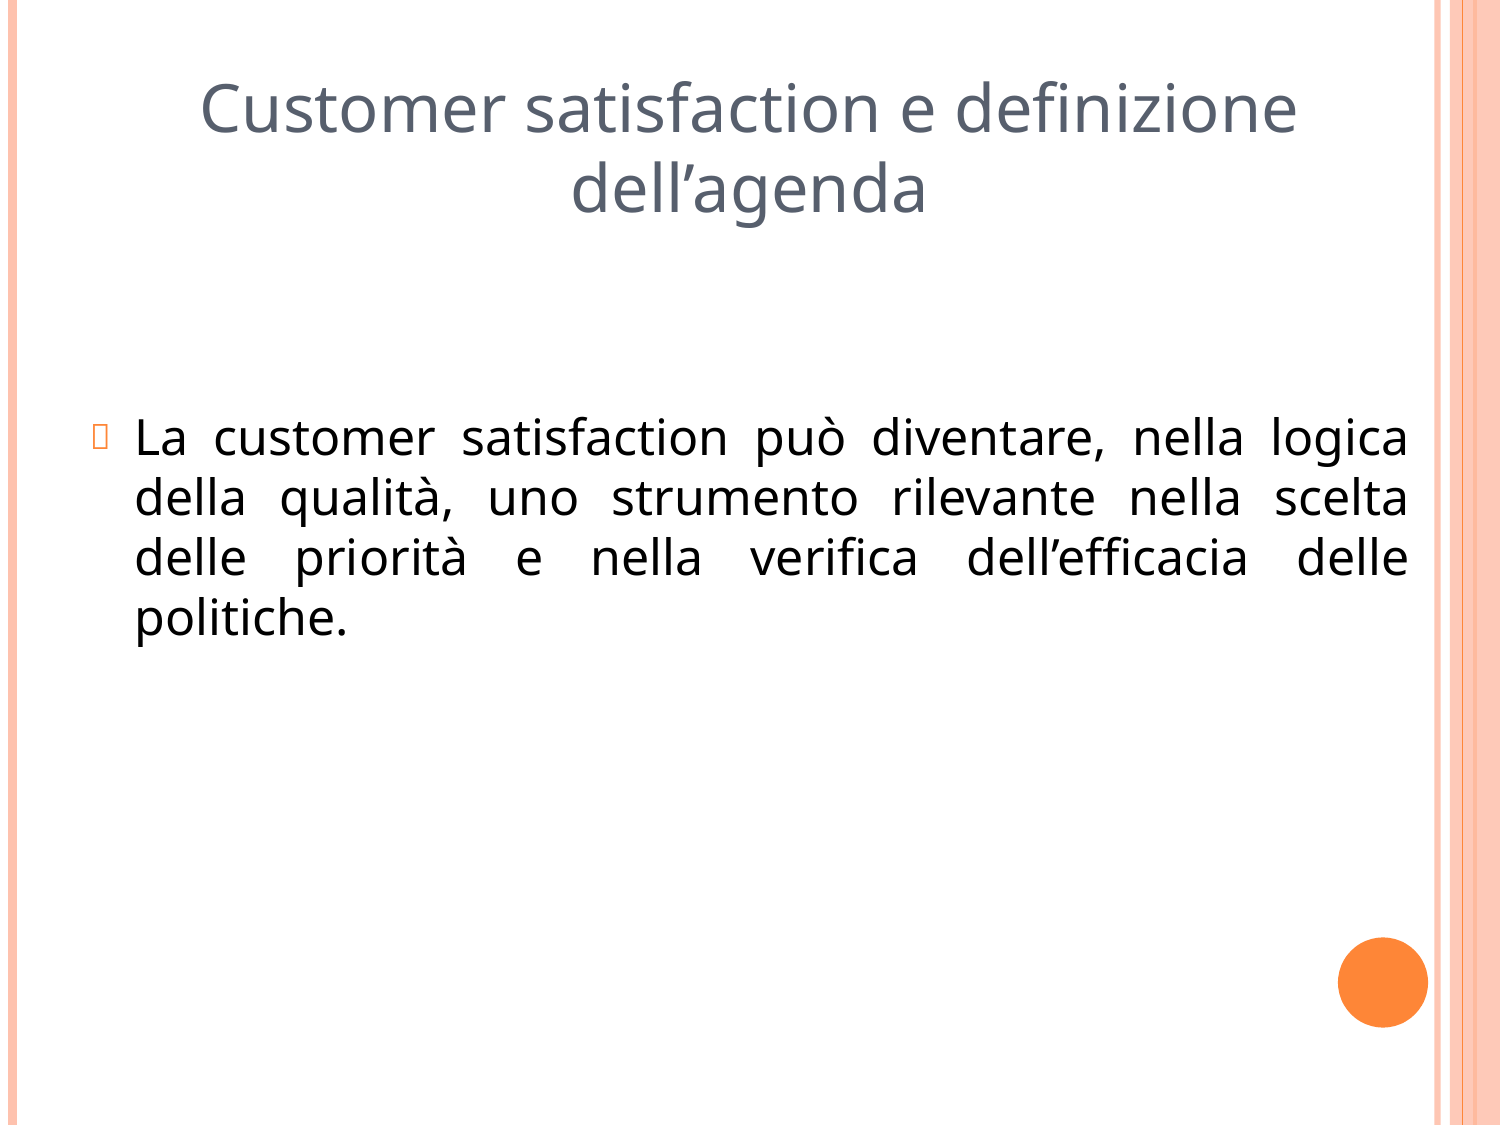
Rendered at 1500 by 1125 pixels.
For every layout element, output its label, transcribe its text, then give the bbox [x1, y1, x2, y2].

list La customer satisfaction può diventare, nella logica della qualità, uno strumento rilevante nella scelta delle priorità e nella verifica dell’efficacia delle politiche. [75, 398, 1425, 1038]
title Customer satisfaction e definizione dell’agenda [75, 58, 1425, 200]
